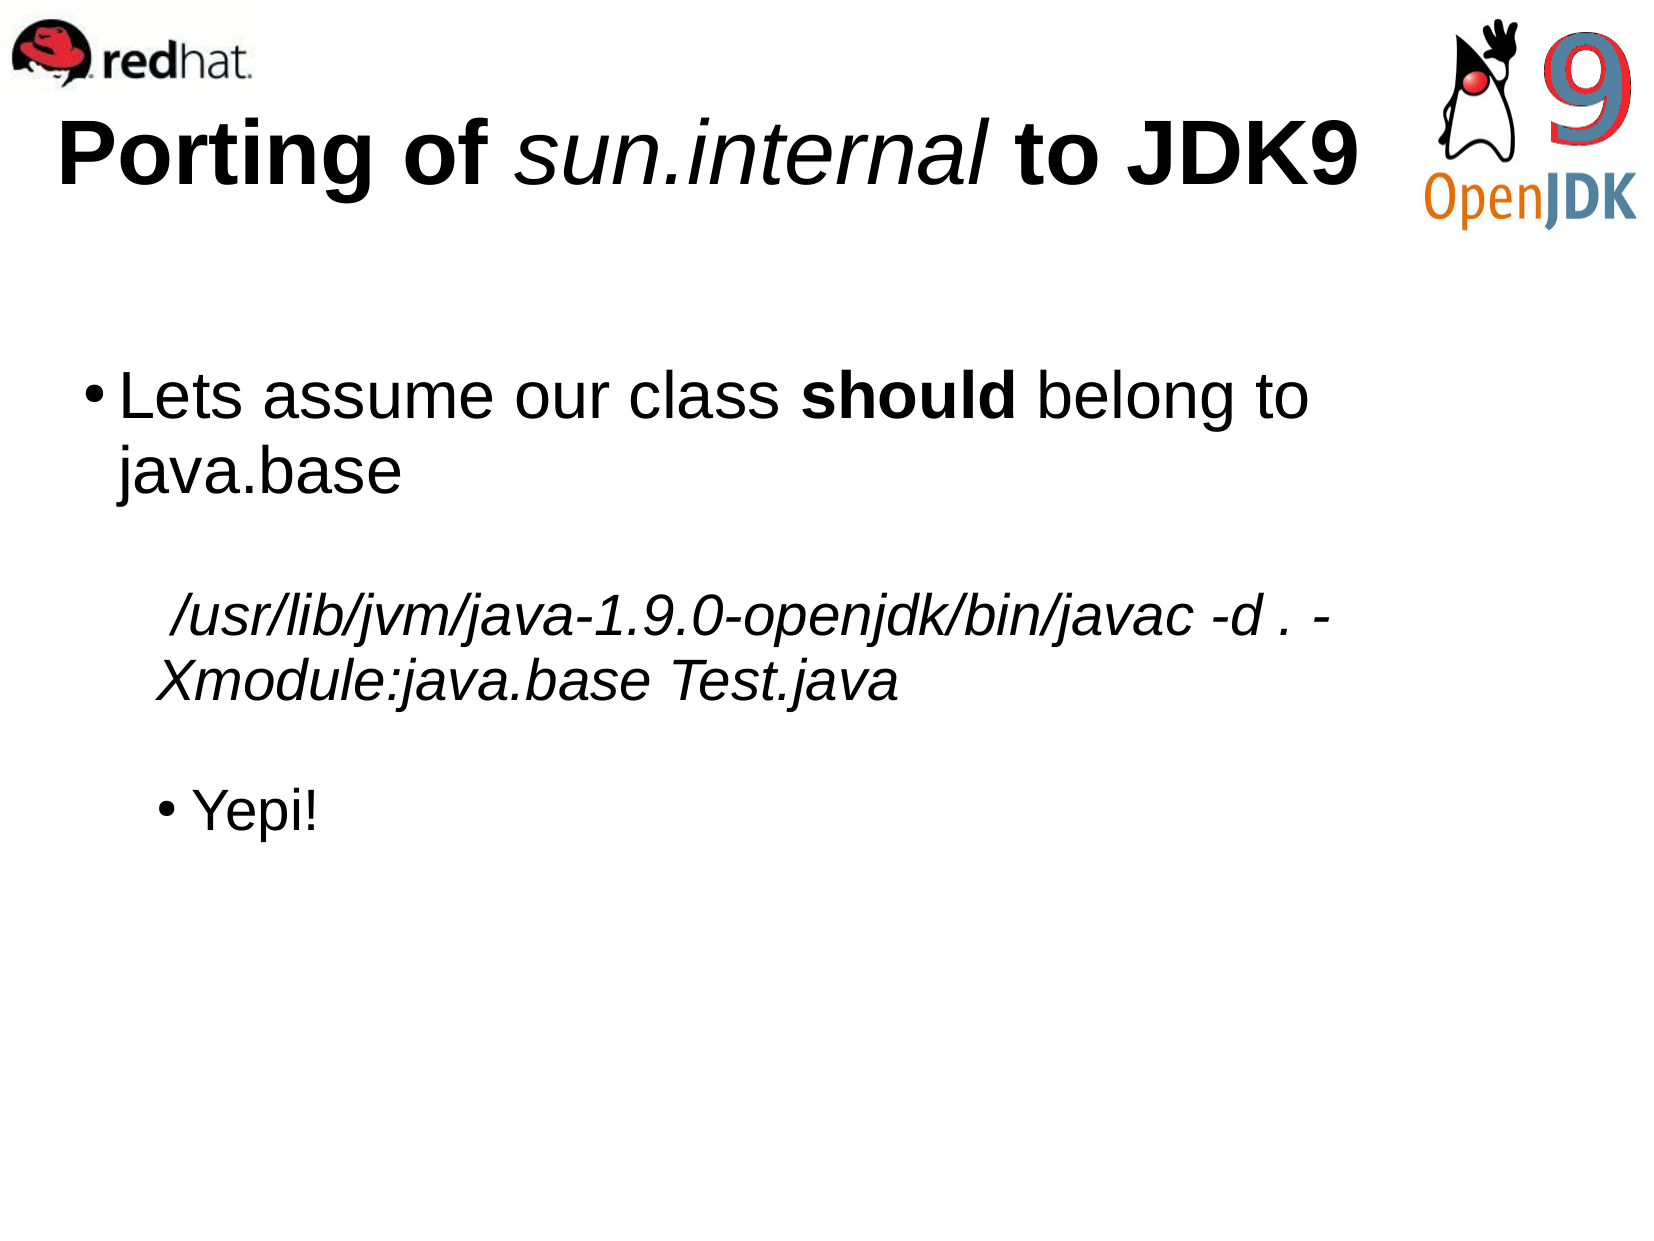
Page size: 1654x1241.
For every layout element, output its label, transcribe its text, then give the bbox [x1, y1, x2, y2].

title Porting of sun.internal to JDK9 [0, 49, 1410, 257]
subtitle Lets assume our class should belong to java.base /usr/lib/jvm/java-1.9.0-openjdk/bin/javac -d . -Xmodule:java.base Test.java Yepi! [82, 189, 1571, 1087]
picture [1410, 4, 1651, 245]
picture [0, 3, 256, 92]
